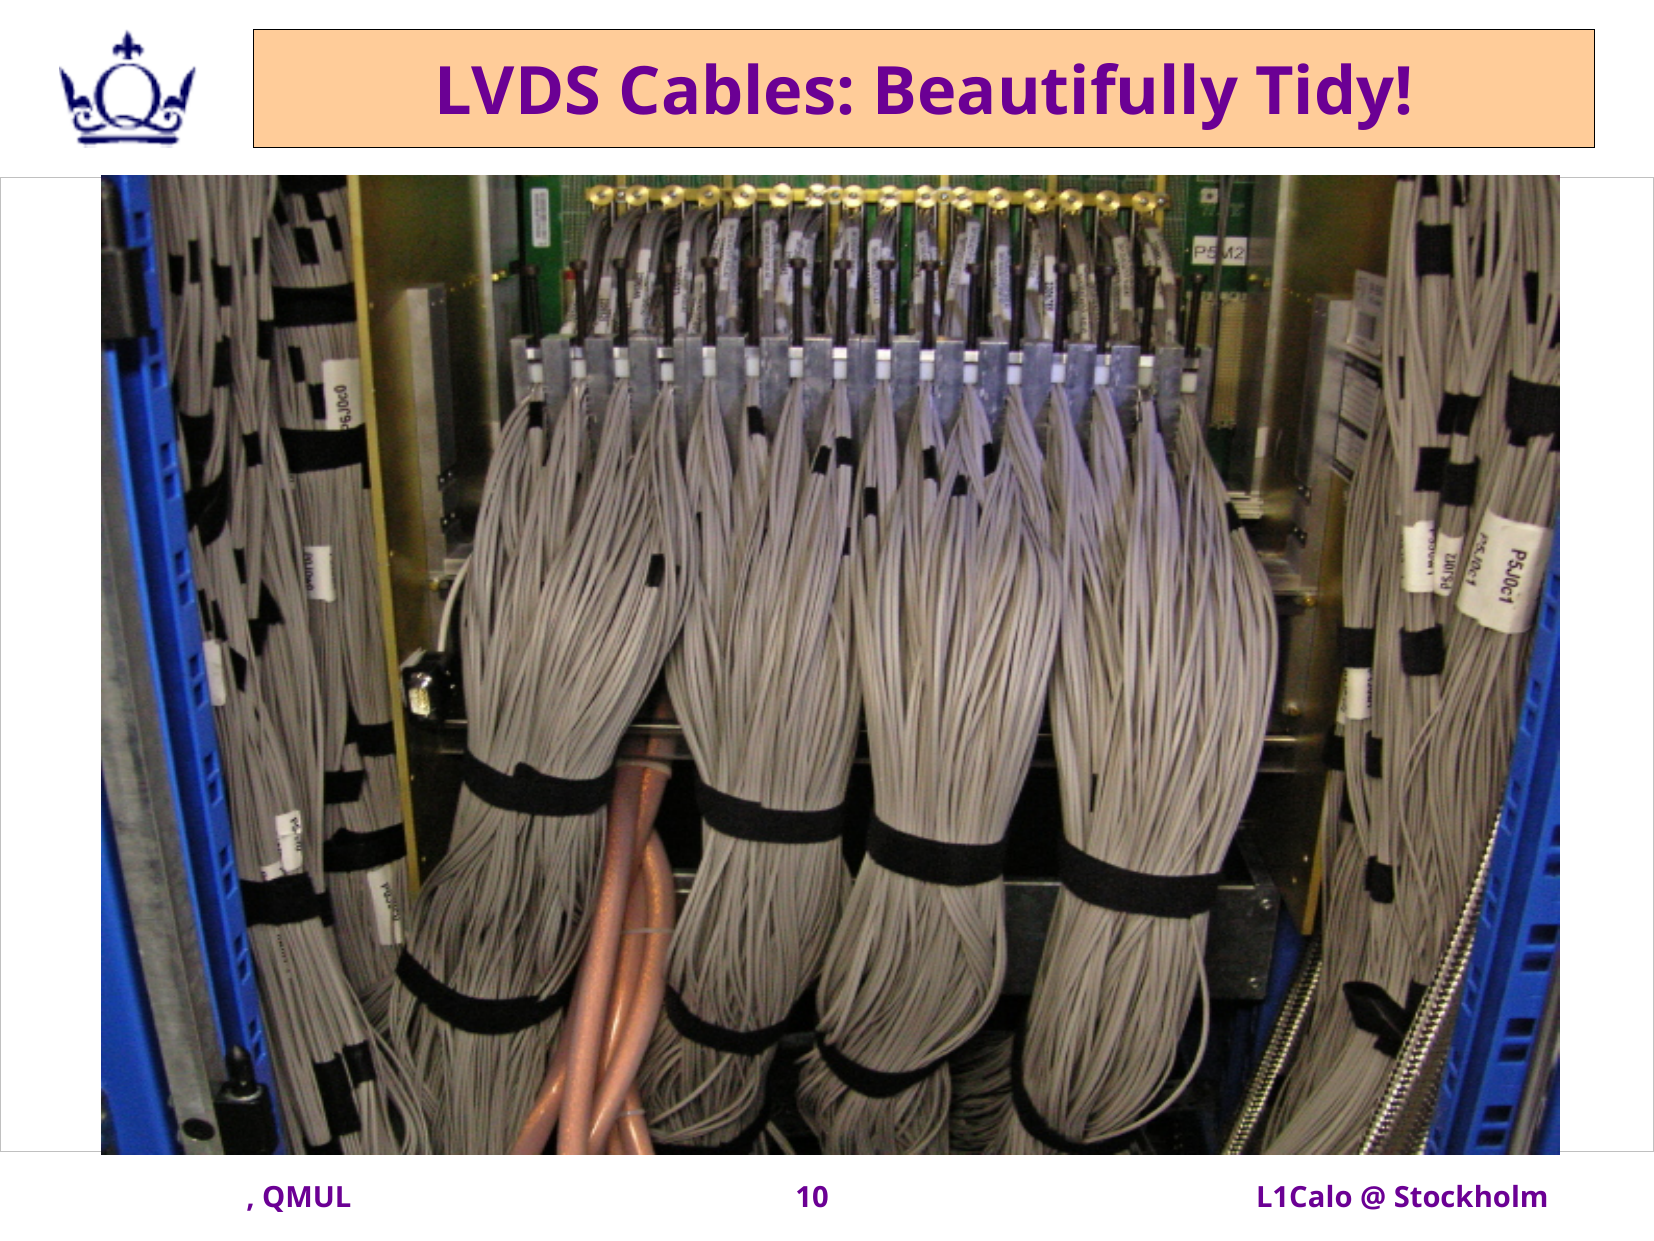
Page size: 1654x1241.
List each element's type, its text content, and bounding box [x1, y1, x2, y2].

picture [59, 29, 200, 148]
picture [101, 175, 1560, 1155]
title LVDS Cables: Beautifully Tidy! [253, 29, 1595, 148]
